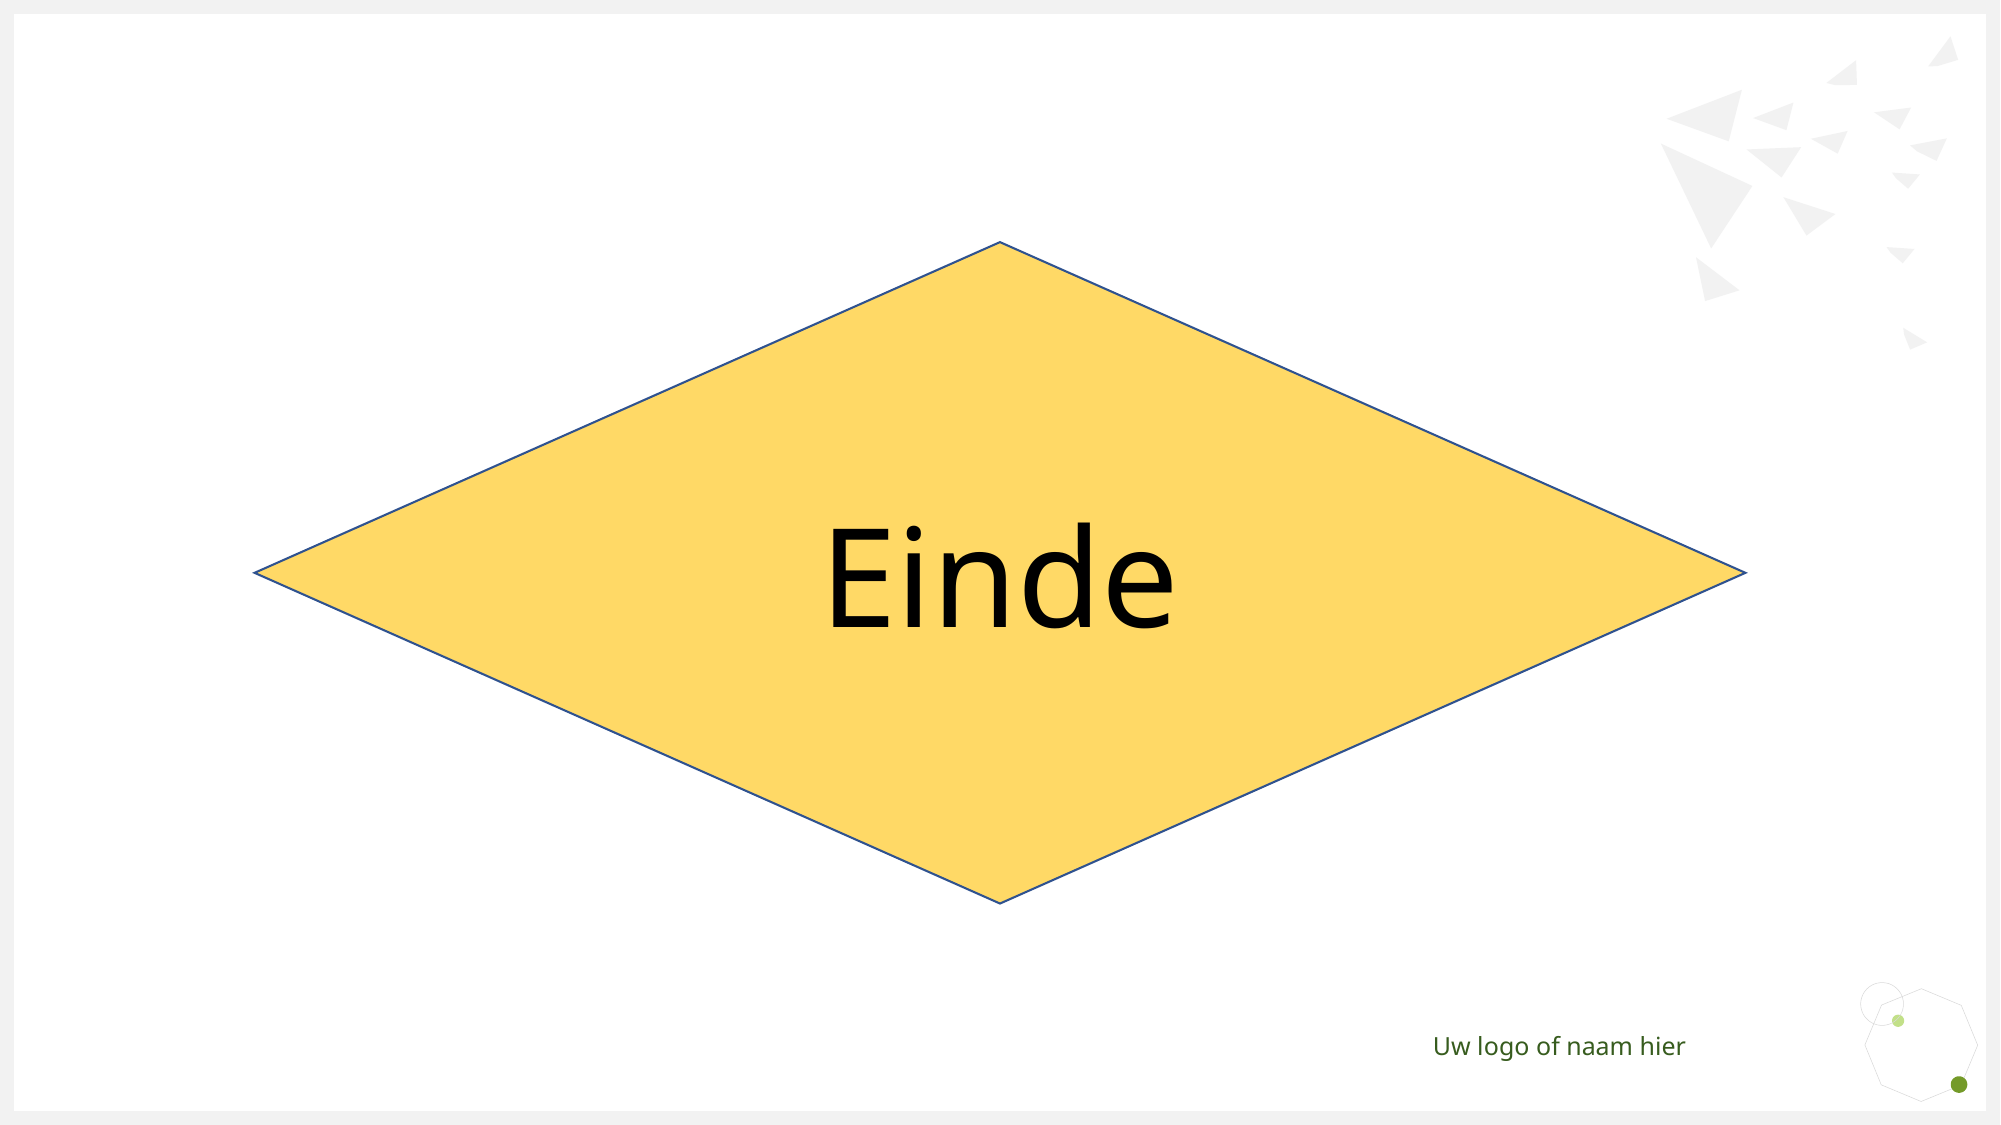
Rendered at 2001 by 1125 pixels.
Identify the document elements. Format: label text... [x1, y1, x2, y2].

text_box Einde [254, 242, 1746, 904]
